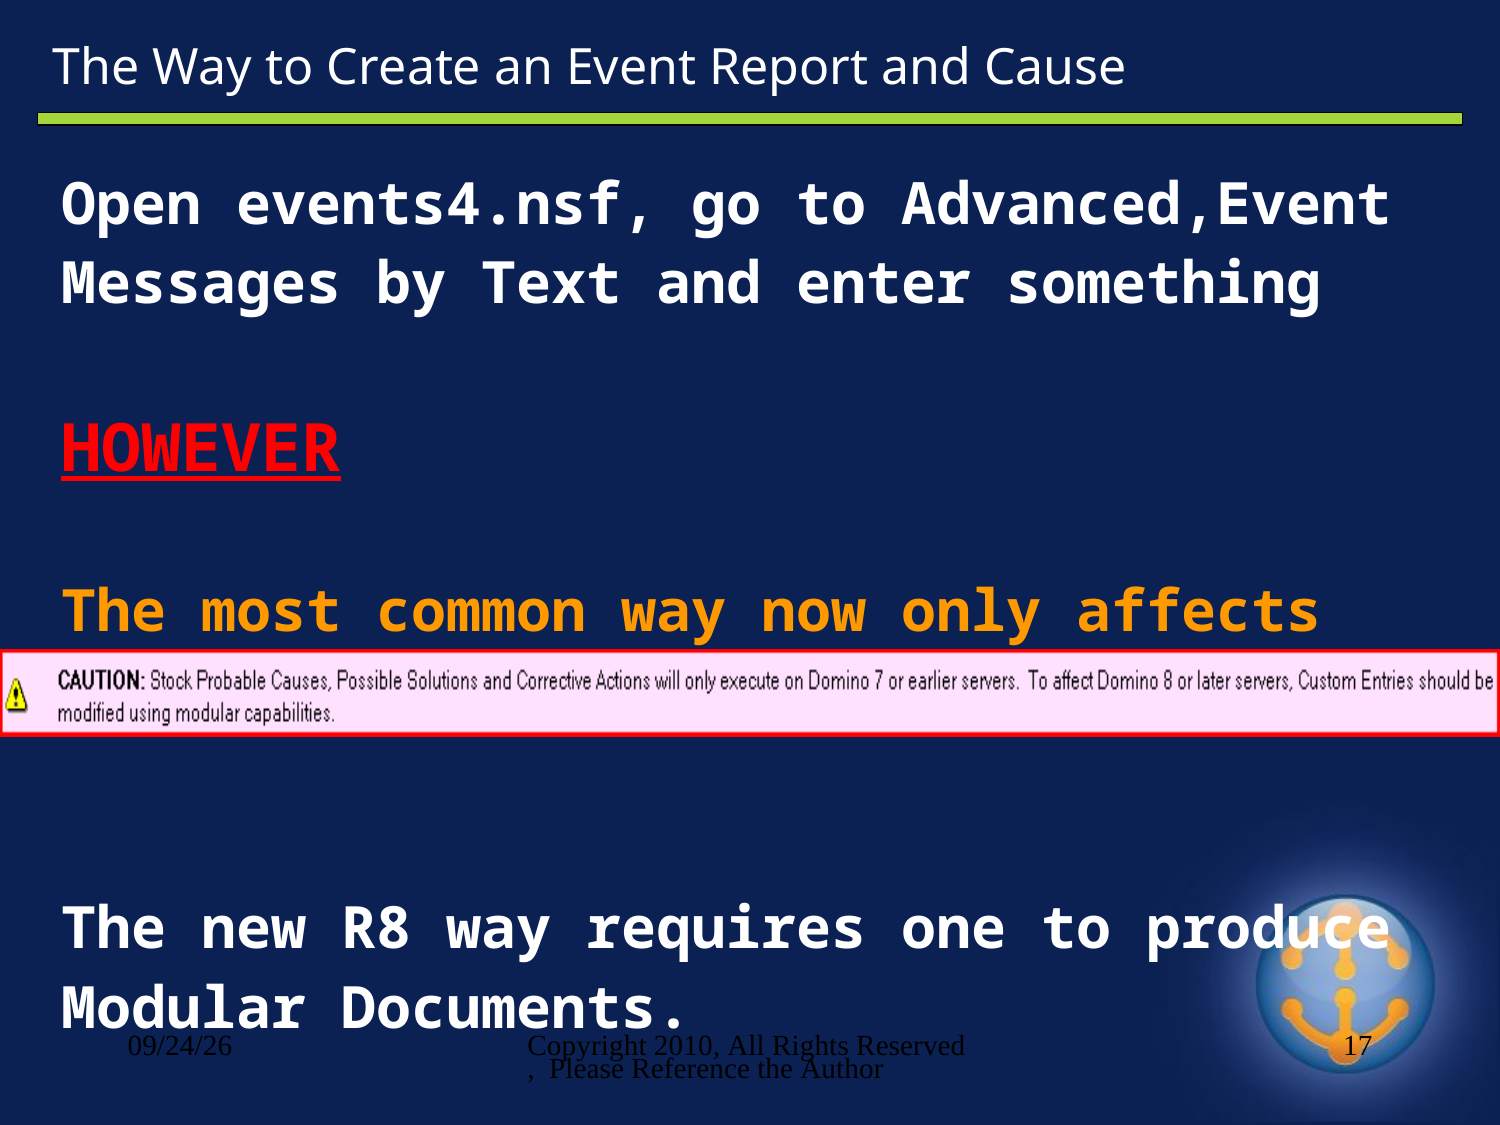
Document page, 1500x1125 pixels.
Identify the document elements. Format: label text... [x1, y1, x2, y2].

picture [0, 0, 1500, 1125]
text_box [37, 112, 1463, 126]
text_box The Way to Create an Event Report and Cause [37, 24, 1363, 96]
text_box Open events4.nsf, go to Advanced,Event Messages by Text and enter something HOWEVER The most common way now only affects R7 and earlier servers. The new R8 way requires one to produce Modular Documents. So where do we find these Modular Documents? [46, 737, 1410, 1110]
text_box Open events4.nsf, go to Advanced,Event Messages by Text and enter something HOWEVER The most common way now only affects R7 and earlier servers. The new R8 way requires one to produce Modular Documents. So where do we find these Modular Documents? [46, 154, 1410, 649]
